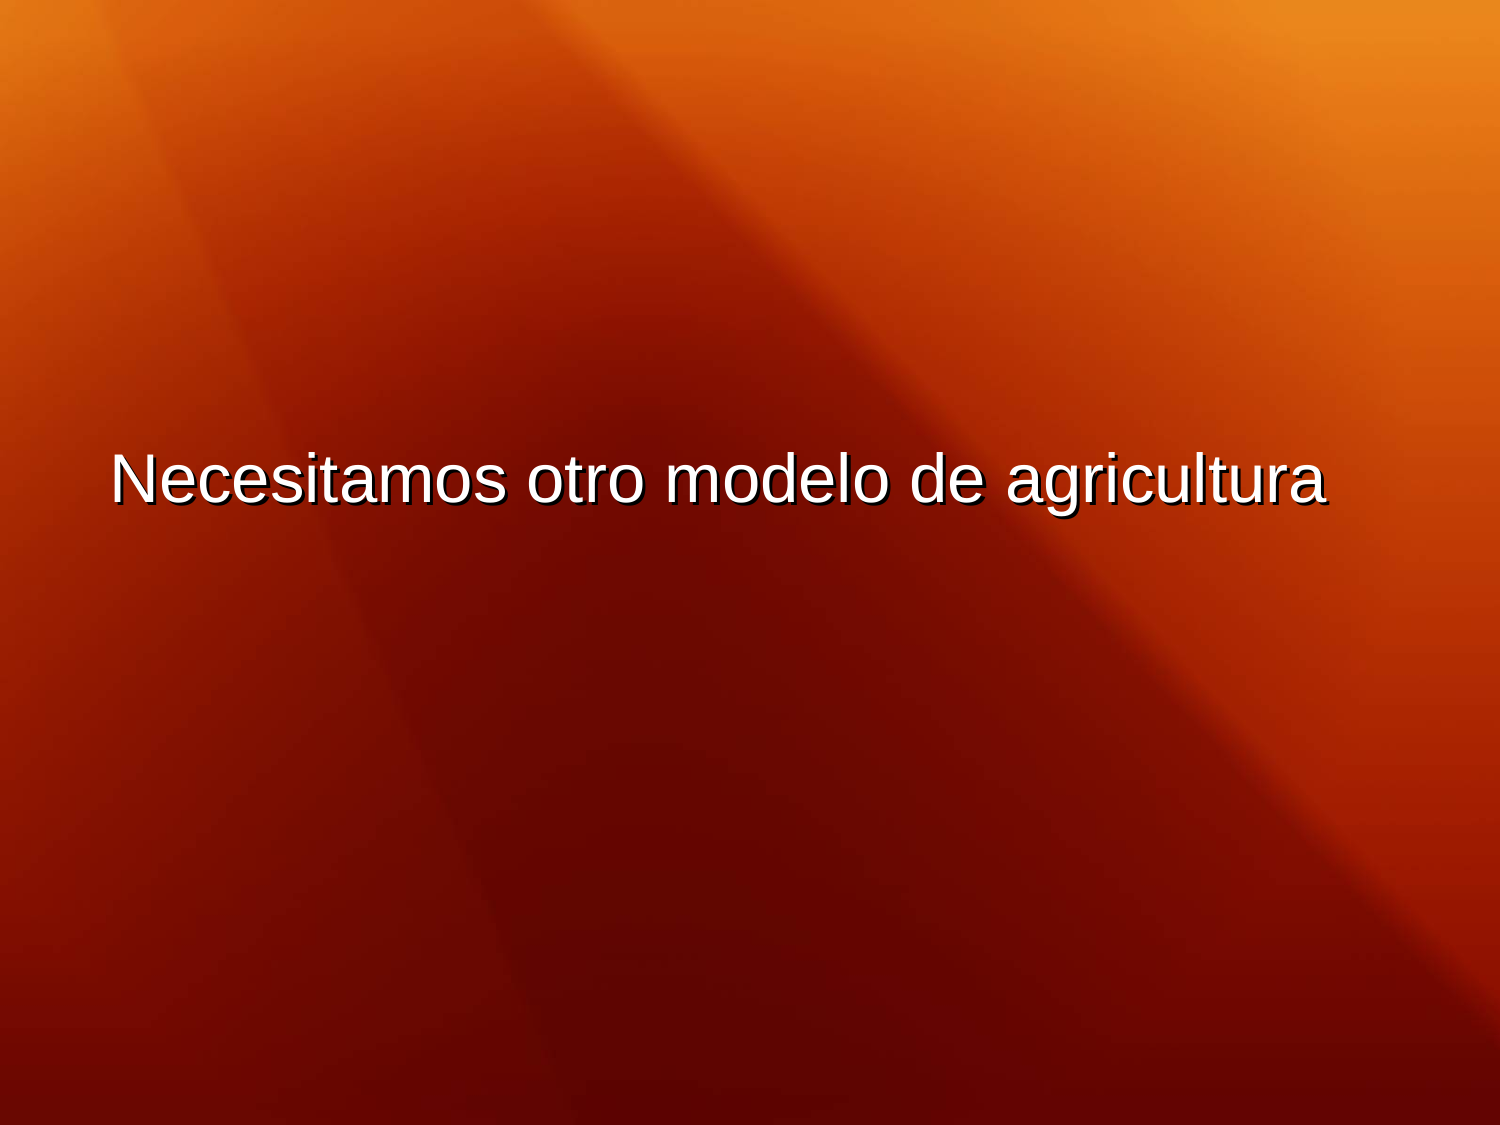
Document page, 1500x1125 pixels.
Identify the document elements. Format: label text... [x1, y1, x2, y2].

picture [0, 0, 1500, 1125]
text_box Necesitamos otro modelo de agricultura [94, 436, 1342, 520]
